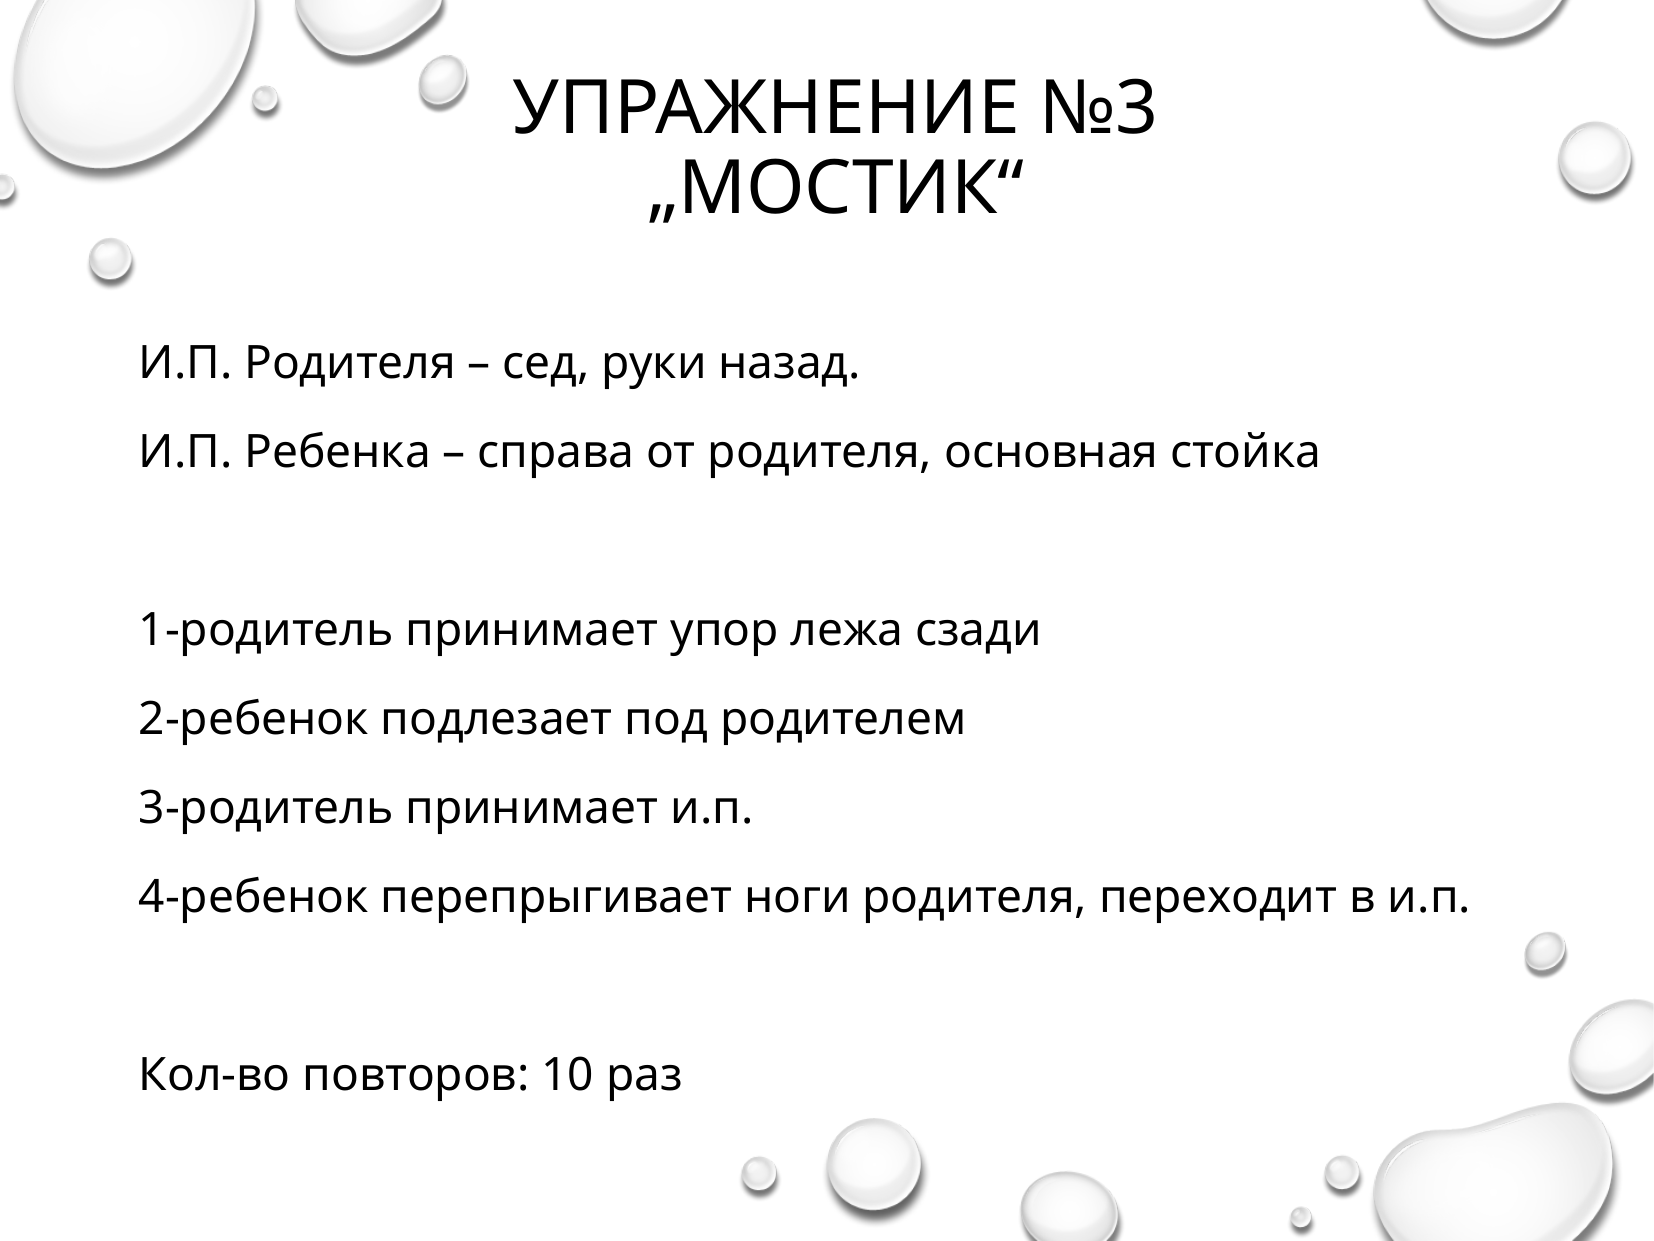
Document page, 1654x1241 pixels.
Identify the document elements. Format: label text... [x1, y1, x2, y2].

subtitle И.П. Родителя – сед, руки назад. И.П. Ребенка – справа от родителя, основная стойка 1-родитель принимает упор лежа сзади 2-ребенок подлезает под родителем 3-родитель принимает и.п. 4-ребенок перепрыгивает ноги родителя, переходит в и.п. Кол-во повторов: 10 раз [118, 312, 1558, 1108]
title Упражнение №3 „Мостик“ [129, 53, 1542, 246]
